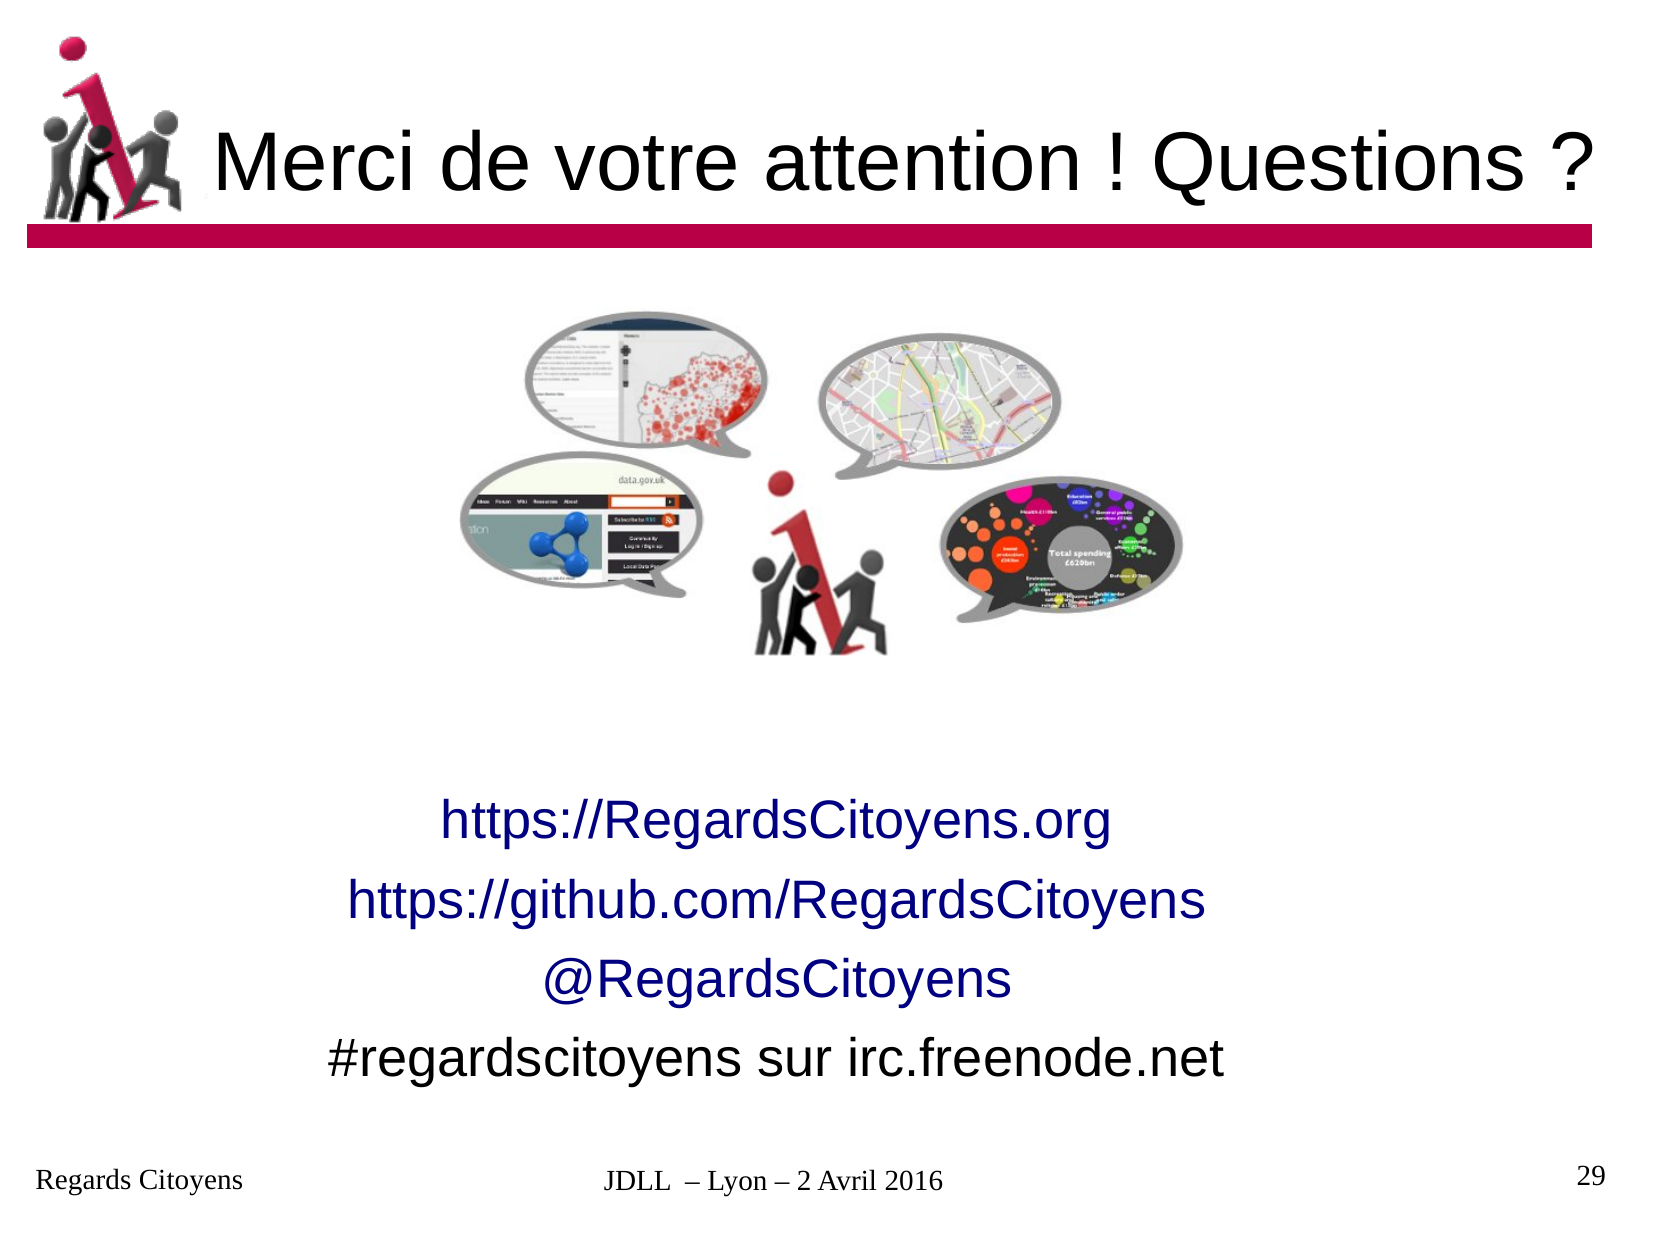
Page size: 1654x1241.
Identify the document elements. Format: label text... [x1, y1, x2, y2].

title Merci de votre attention ! Questions ? [212, 58, 1646, 266]
picture [459, 289, 1192, 657]
text_box https://RegardsCitoyens.org https://github.com/RegardsCitoyens @RegardsCitoyens #regardscitoyens sur irc.freenode.net [314, 733, 1340, 1145]
picture [27, 31, 208, 224]
